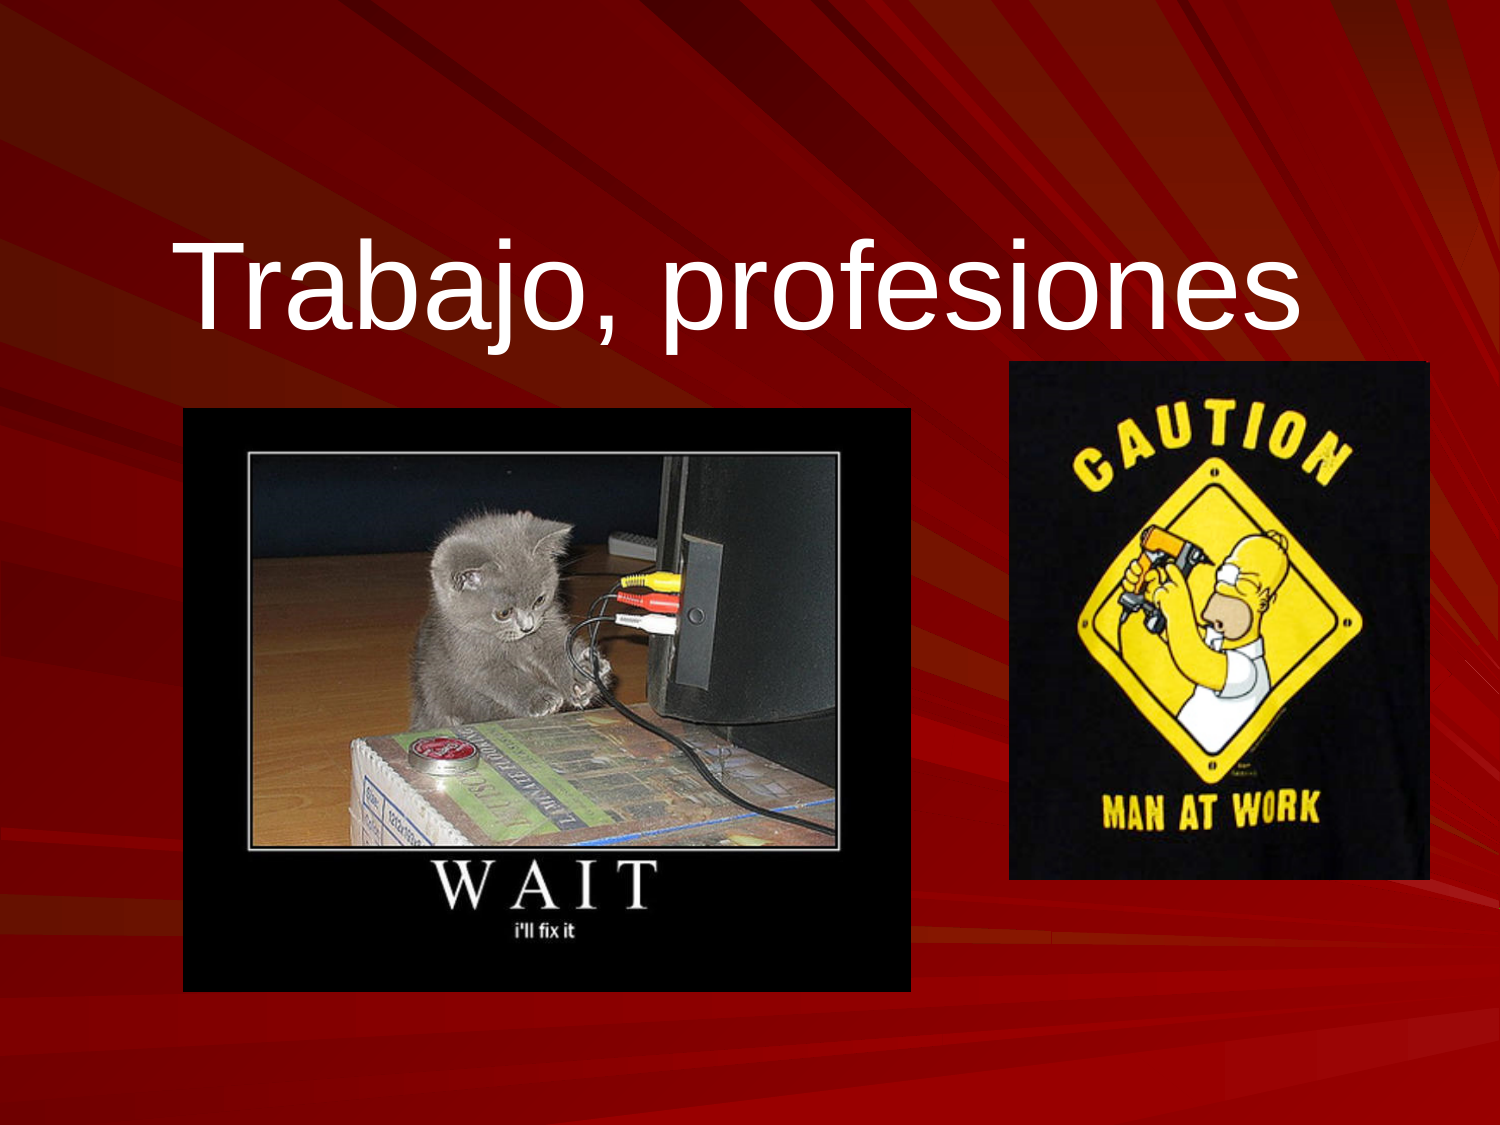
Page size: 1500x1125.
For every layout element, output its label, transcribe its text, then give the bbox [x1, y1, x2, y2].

title Trabajo, profesiones [100, 137, 1376, 423]
picture [1009, 361, 1430, 880]
picture [183, 408, 911, 992]
